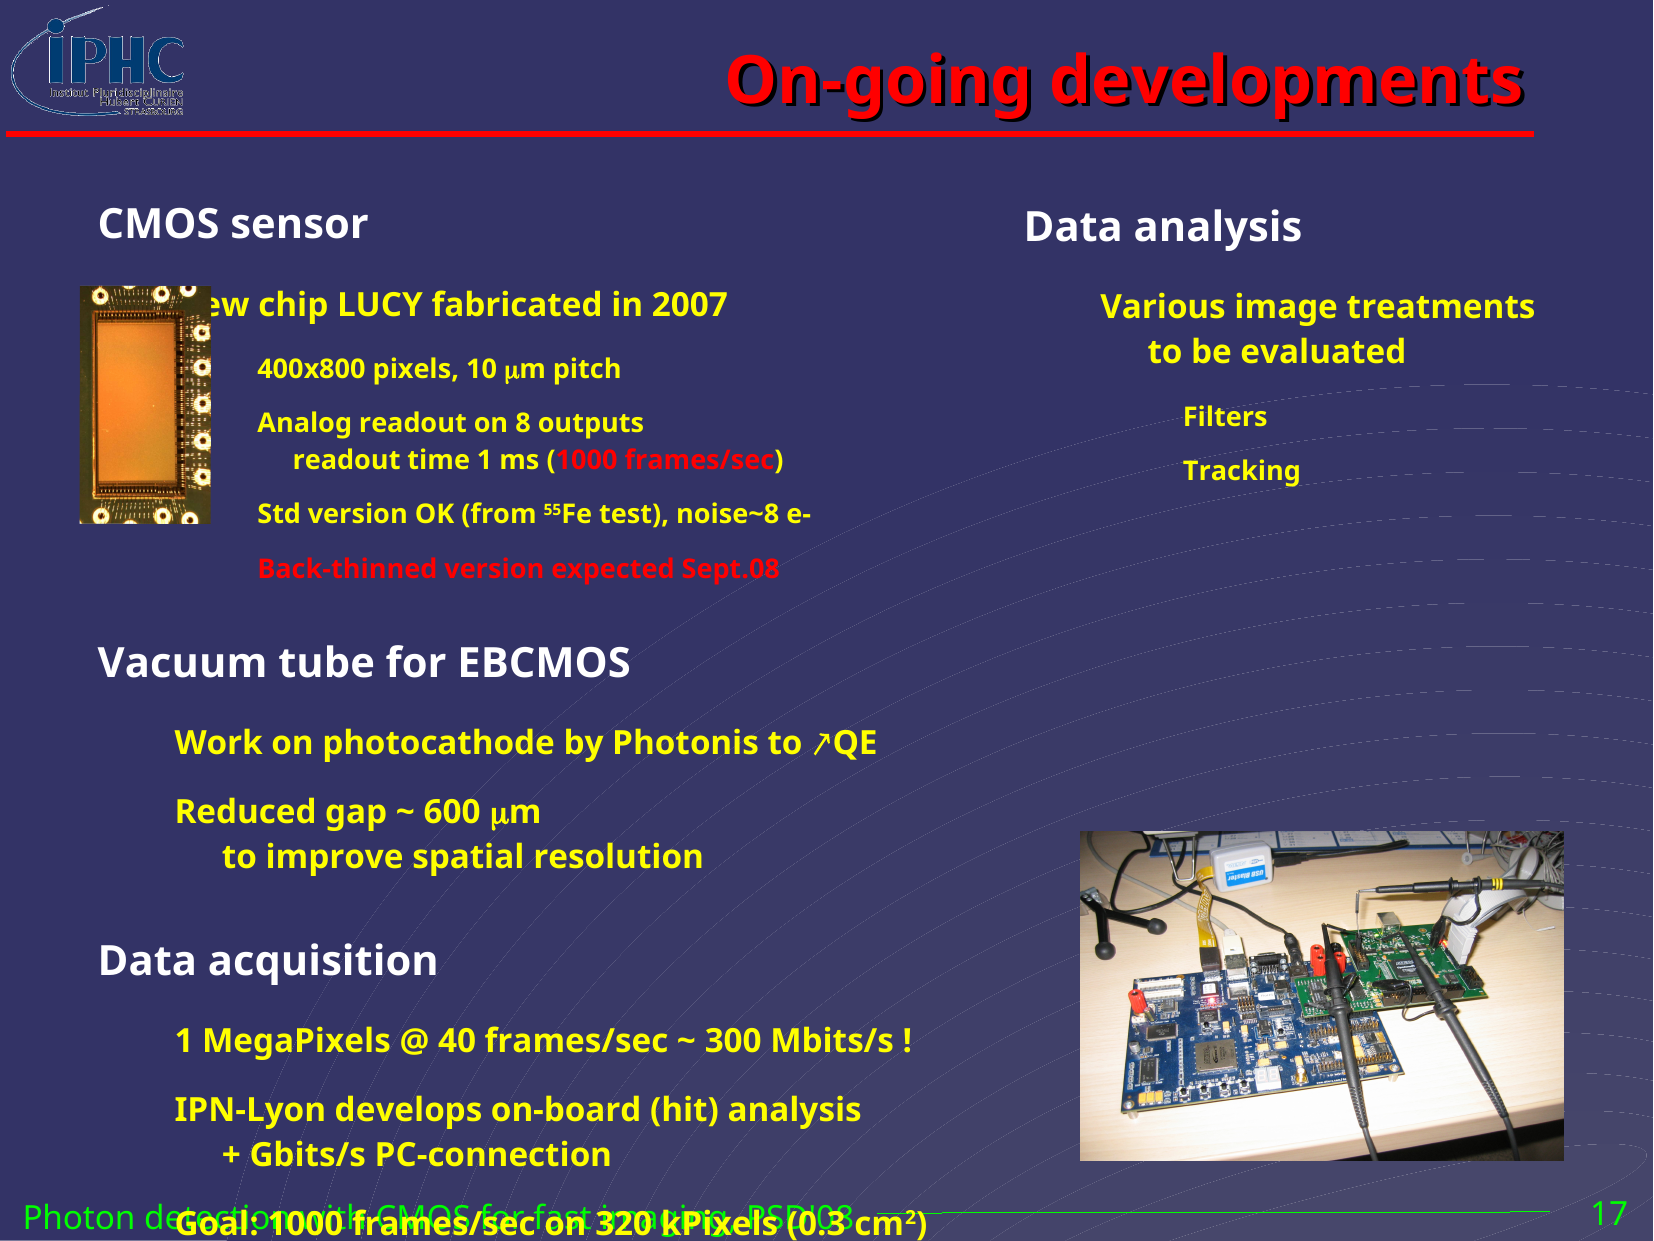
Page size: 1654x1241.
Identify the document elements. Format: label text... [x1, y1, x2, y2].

picture [1080, 831, 1564, 1161]
picture [10, 5, 184, 116]
title On-going developments [168, 31, 1525, 123]
list CMOS sensor New chip LUCY fabricated in 2007 400x800 pixels, 10 mm pitch Analog readout on 8 outputs readout time 1 ms (1000 frames/sec) Std version OK (from 55Fe test), noise~8 e- Back-thinned version expected Sept.08 Vacuum tube for EBCMOS Work on photocathode by Photonis to ↗QE Reduced gap ~ 600 mm to improve spatial resolution Data acquisition 1 MegaPixels @ 40 frames/sec ~ 300 Mbits/s ! IPN-Lyon develops on-board (hit) analysis + Gbits/s PC-connection Goal: 1000 frames/sec on 320 kPixels (0.3 cm2) [80, 165, 1053, 1181]
list Data analysis Various image treatments to be evaluated Filters Tracking [1005, 168, 1601, 429]
picture [79, 285, 212, 525]
